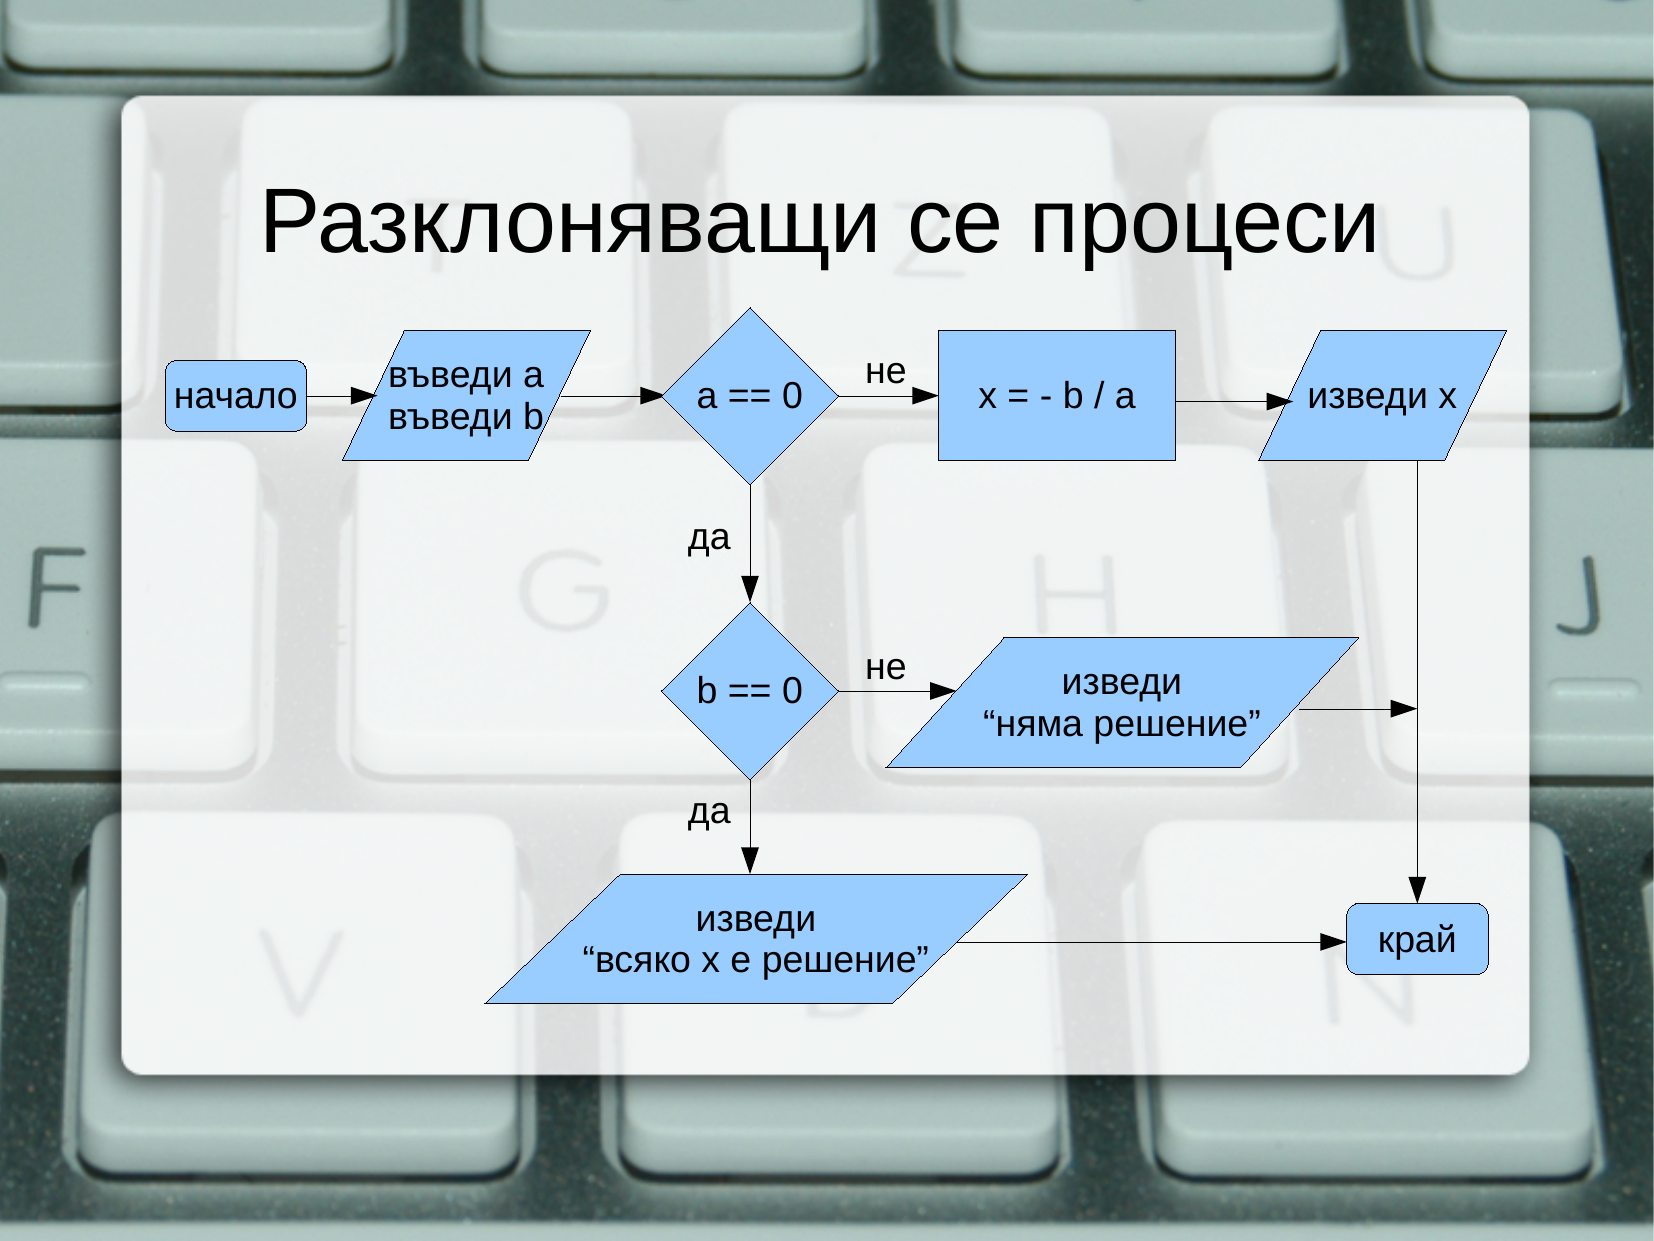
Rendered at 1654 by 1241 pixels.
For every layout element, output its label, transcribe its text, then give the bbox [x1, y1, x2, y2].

text_box b == 0 [661, 602, 839, 780]
text_box не [850, 637, 922, 695]
text_box въведи a въведи b [342, 330, 591, 461]
text_box изведи “няма решение” [885, 637, 1359, 768]
text_box изведи “всяко x е решение” [484, 874, 1028, 1004]
text_box не [850, 342, 922, 400]
picture [0, 0, 1654, 1241]
text_box край [1346, 903, 1489, 975]
text_box да [673, 781, 757, 839]
text_box x = - b / a [938, 330, 1176, 461]
text_box a == 0 [661, 307, 839, 485]
title Разклоняващи се процеси [135, 117, 1506, 325]
text_box начало [165, 360, 307, 432]
text_box изведи x [1258, 330, 1507, 461]
text_box да [673, 507, 757, 565]
